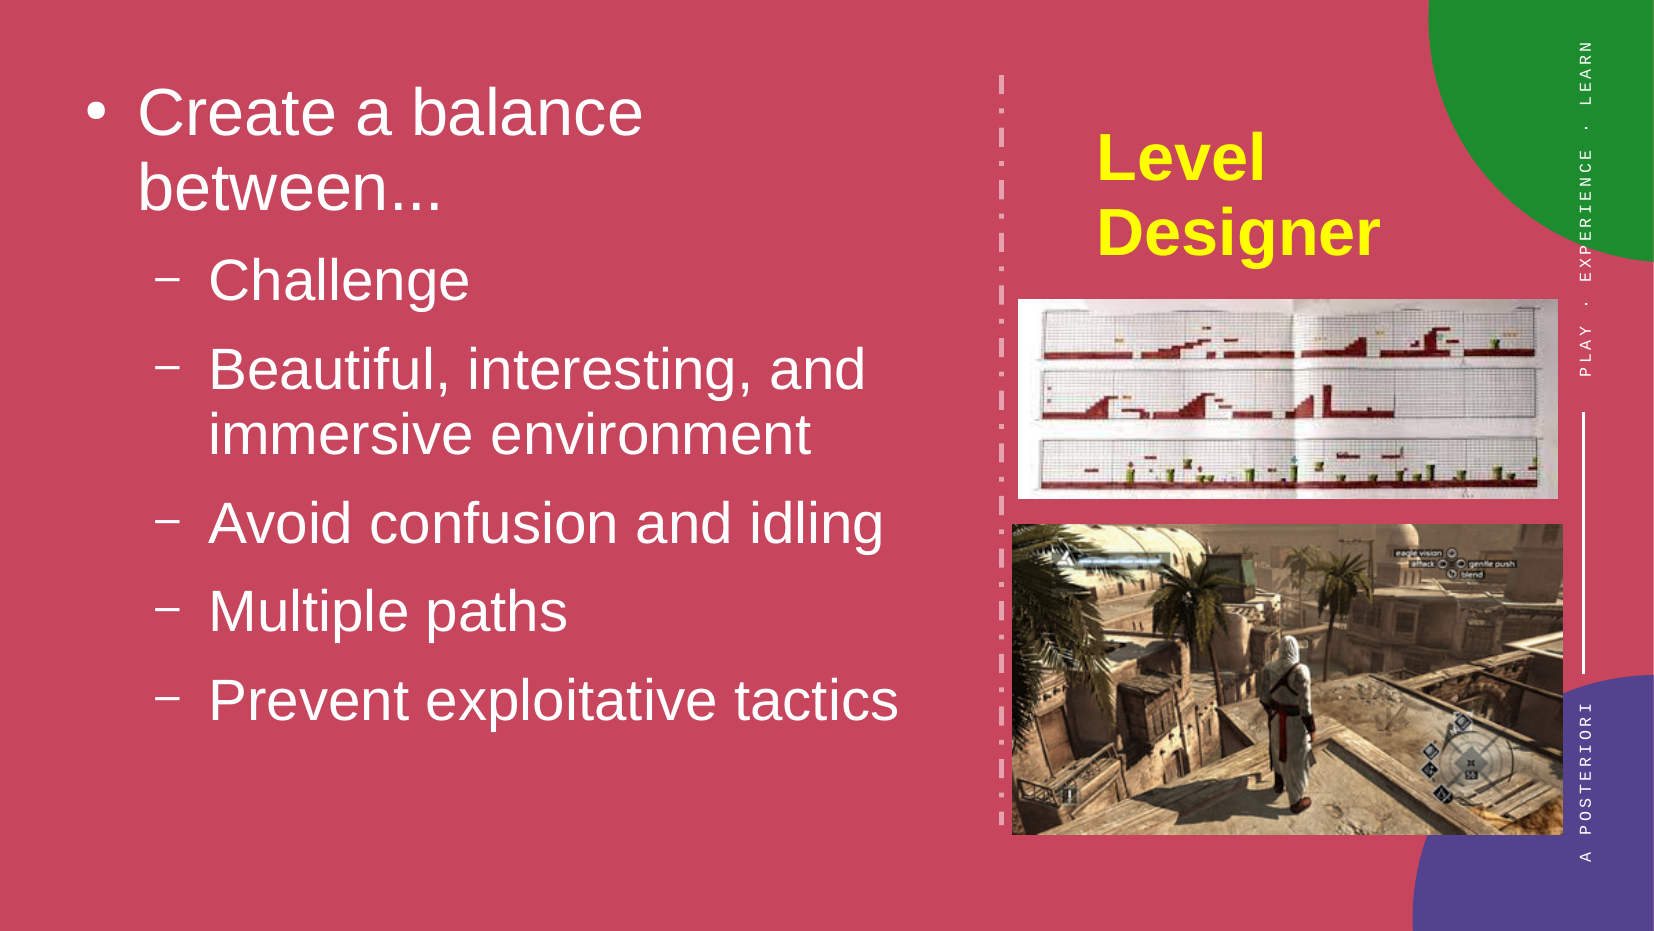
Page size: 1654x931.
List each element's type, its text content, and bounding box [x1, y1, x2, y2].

picture [1018, 299, 1558, 499]
title Level Designer [1096, 117, 1510, 273]
picture [1012, 524, 1563, 835]
list Create a balance between... Challenge Beautiful, interesting, and immersive environment Avoid confusion and idling Multiple paths Prevent exploitative tactics [66, 75, 930, 758]
